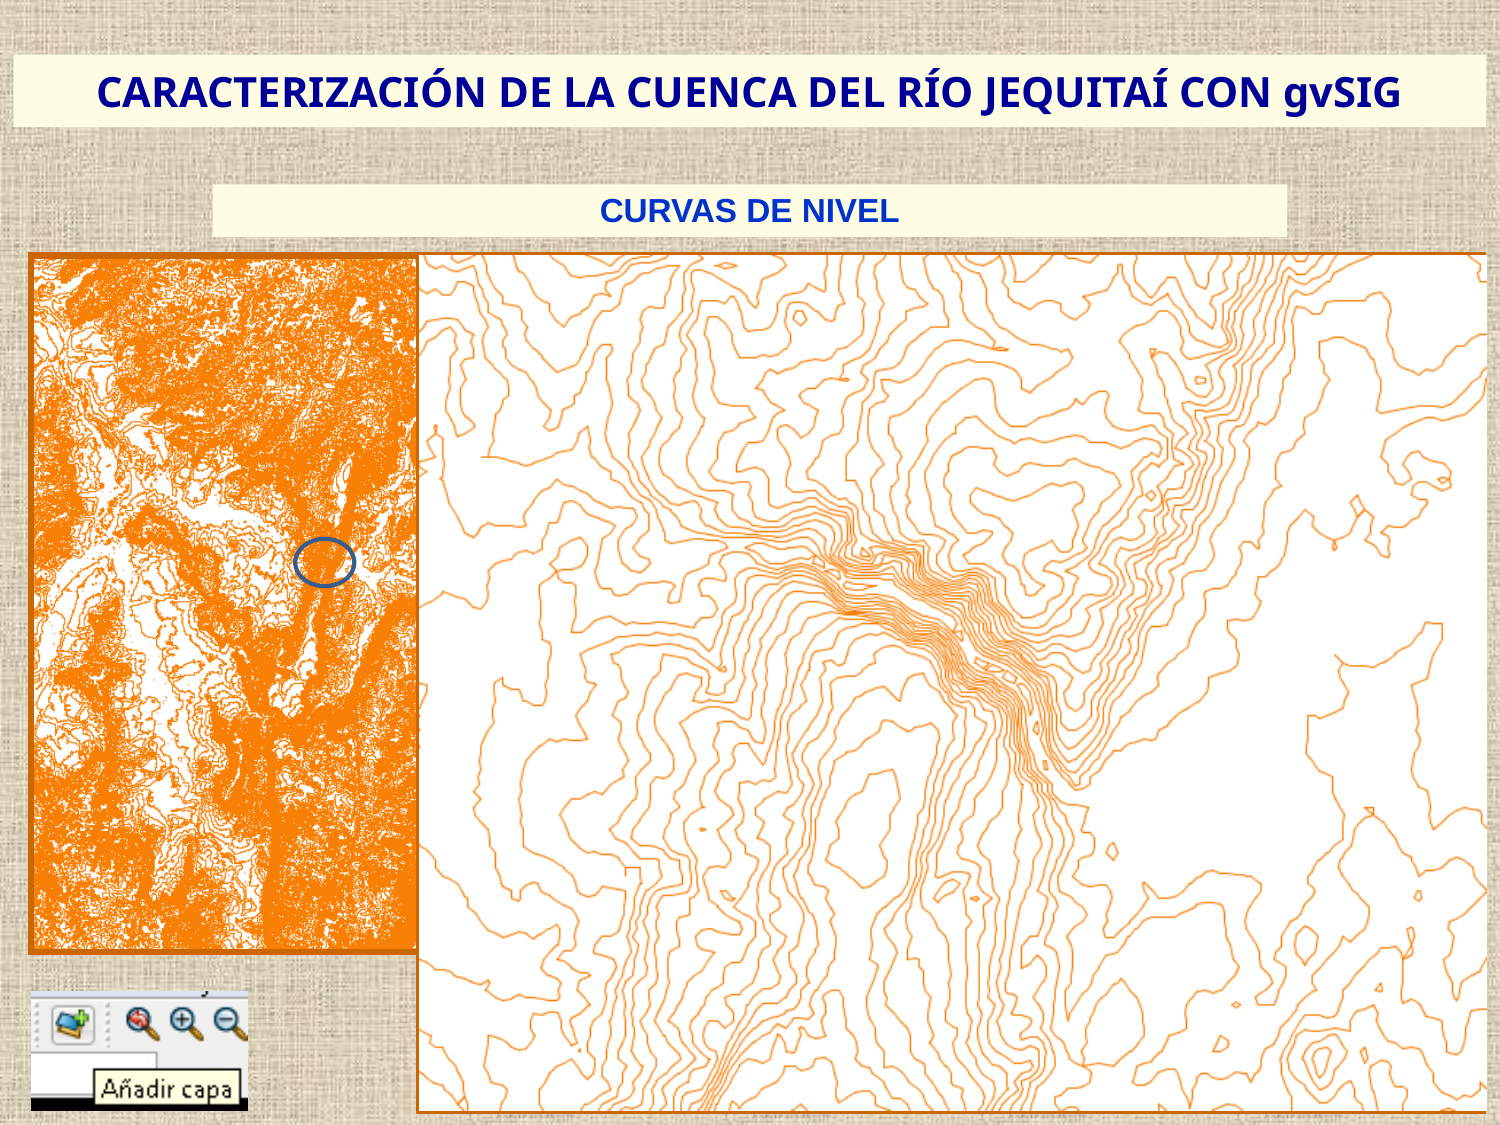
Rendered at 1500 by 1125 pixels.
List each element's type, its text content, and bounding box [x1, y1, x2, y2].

picture [0, 0, 1500, 1125]
text_box CURVAS DE NIVEL [212, 184, 1288, 237]
text_box CARACTERIZACIÓN DE LA CUENCA DEL RÍO JEQUITAÍ CON gvSIG [13, 54, 1487, 128]
